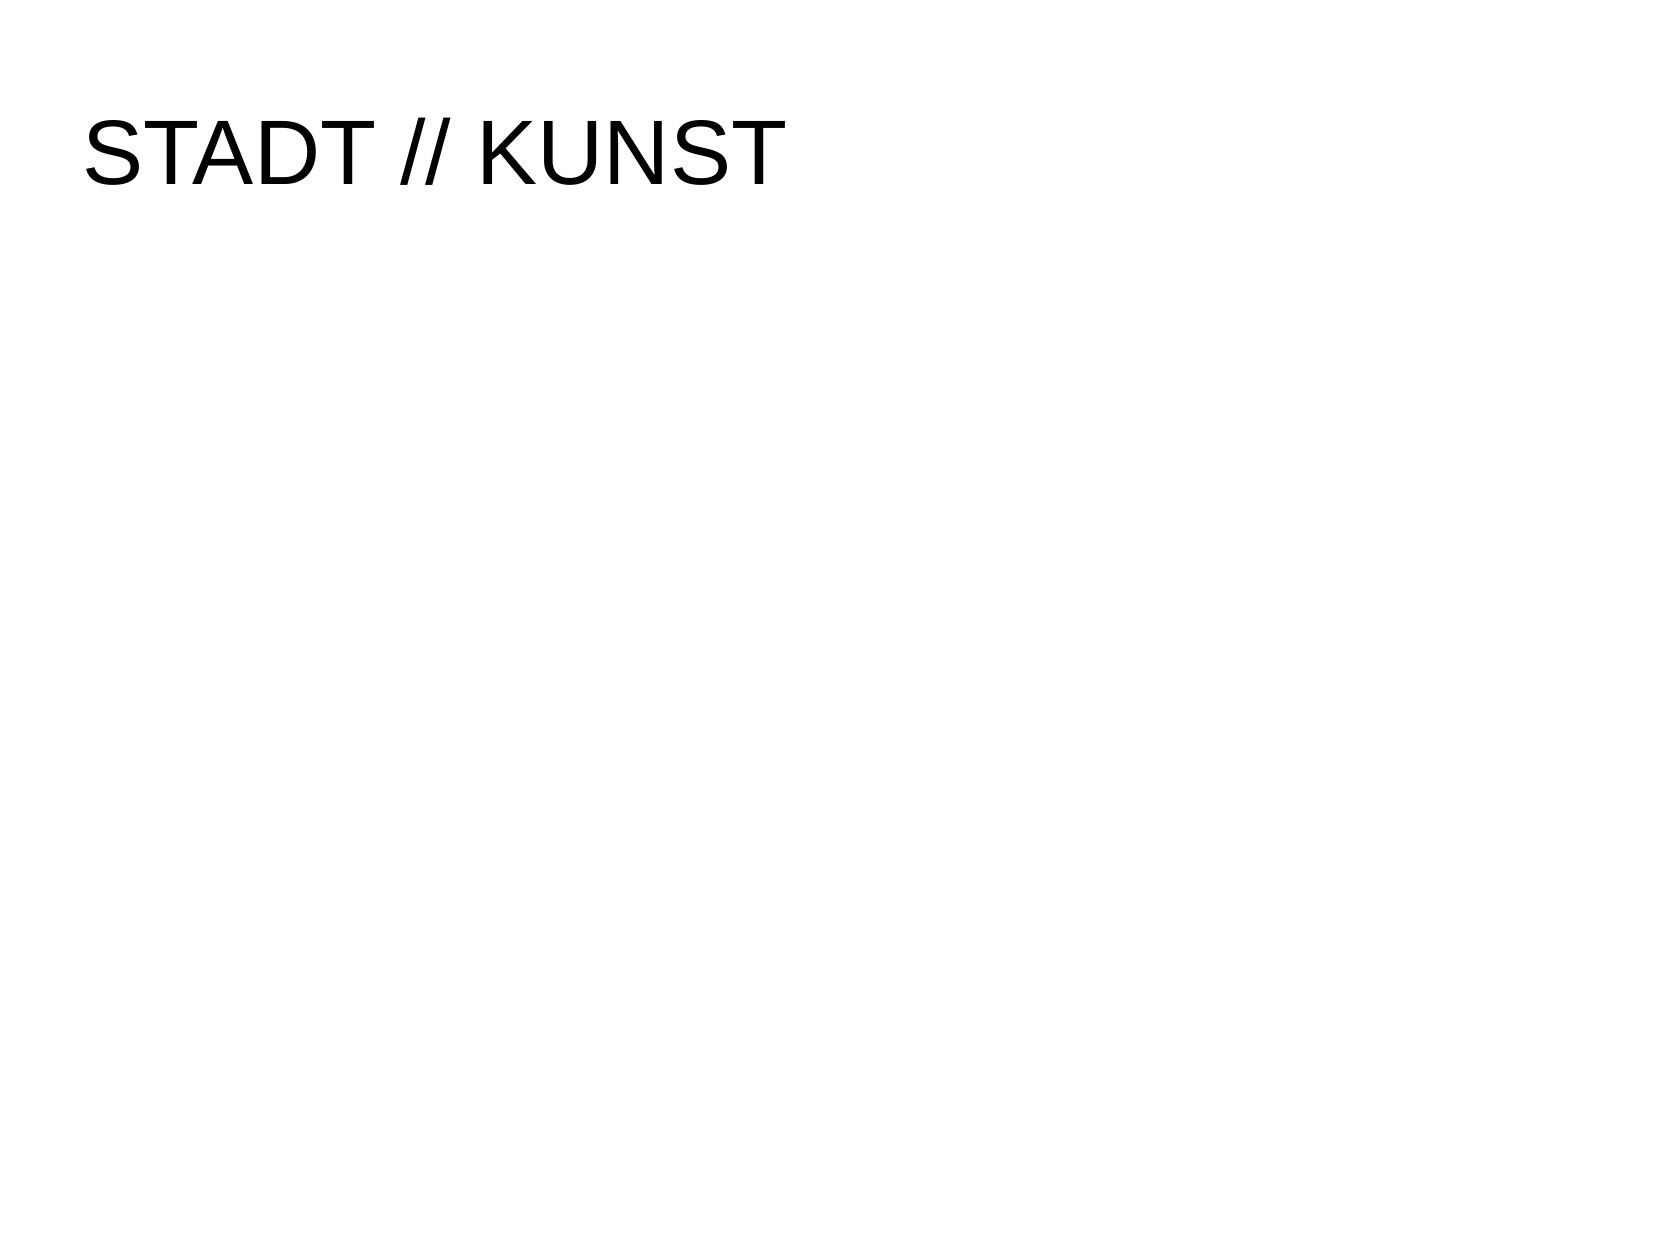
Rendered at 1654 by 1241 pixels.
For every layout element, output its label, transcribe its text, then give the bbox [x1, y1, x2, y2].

title STADT // KUNST [82, 56, 1571, 250]
